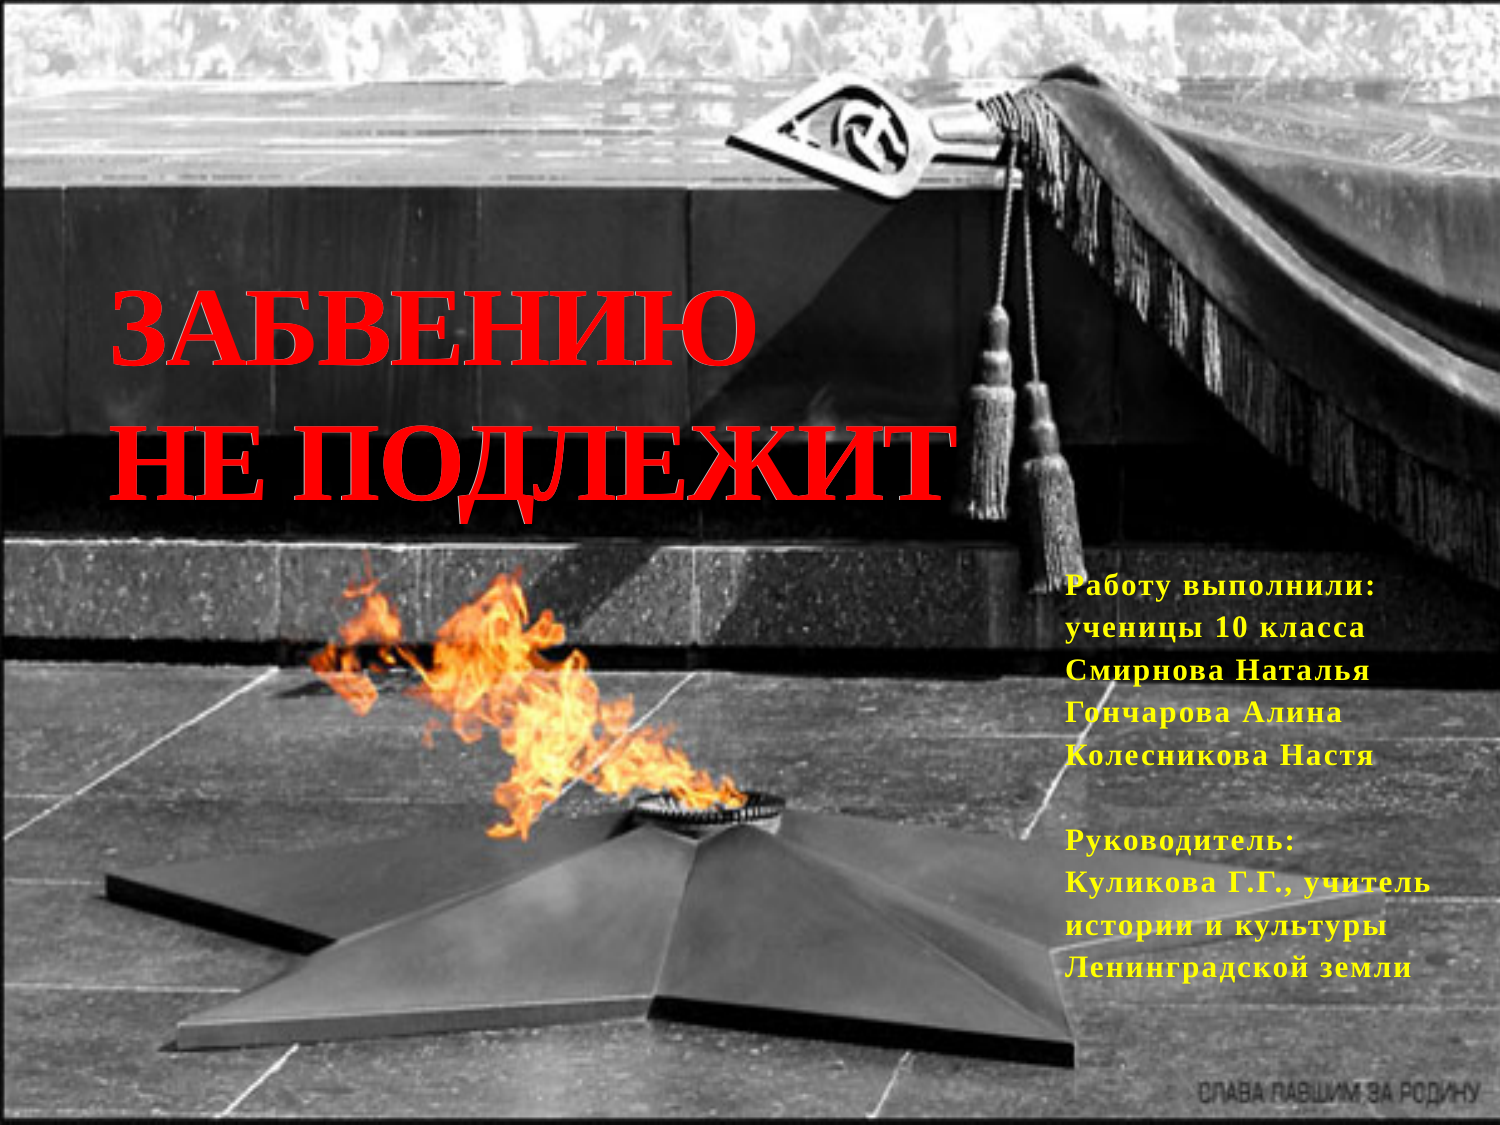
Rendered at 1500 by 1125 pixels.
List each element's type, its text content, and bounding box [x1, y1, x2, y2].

picture [0, 0, 1500, 1125]
title ЗАБВЕНИЮ НЕ ПОДЛЕЖИТ [93, 175, 1161, 458]
subtitle Работу выполнили: ученицы 10 класса Смирнова Наталья Гончарова Алина Колесникова Настя Руководитель: Куликова Г.Г., учитель истории и культуры Ленинградской земли [1050, 480, 1500, 1020]
